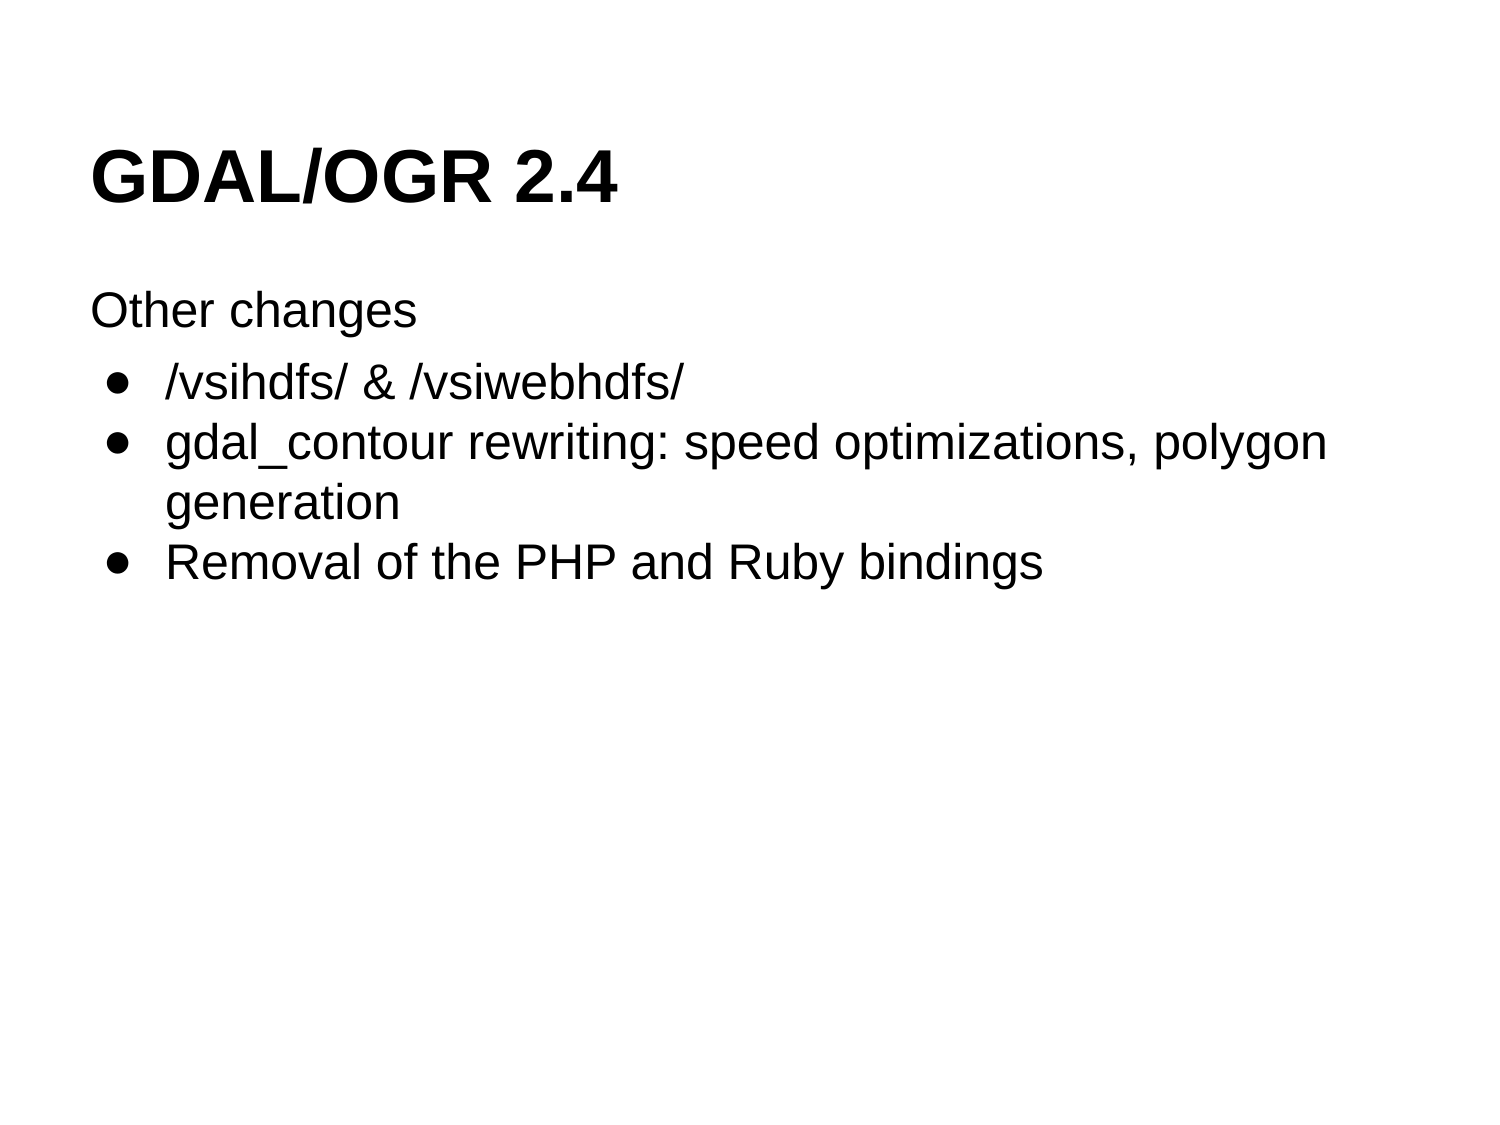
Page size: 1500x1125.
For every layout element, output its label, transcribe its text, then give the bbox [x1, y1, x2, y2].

list Other changes /vsihdfs/ & /vsiwebhdfs/ gdal_contour rewriting: speed optimizations, polygon generation Removal of the PHP and Ruby bindings [75, 262, 1425, 1078]
title GDAL/OGR 2.4 [75, 45, 1425, 233]
